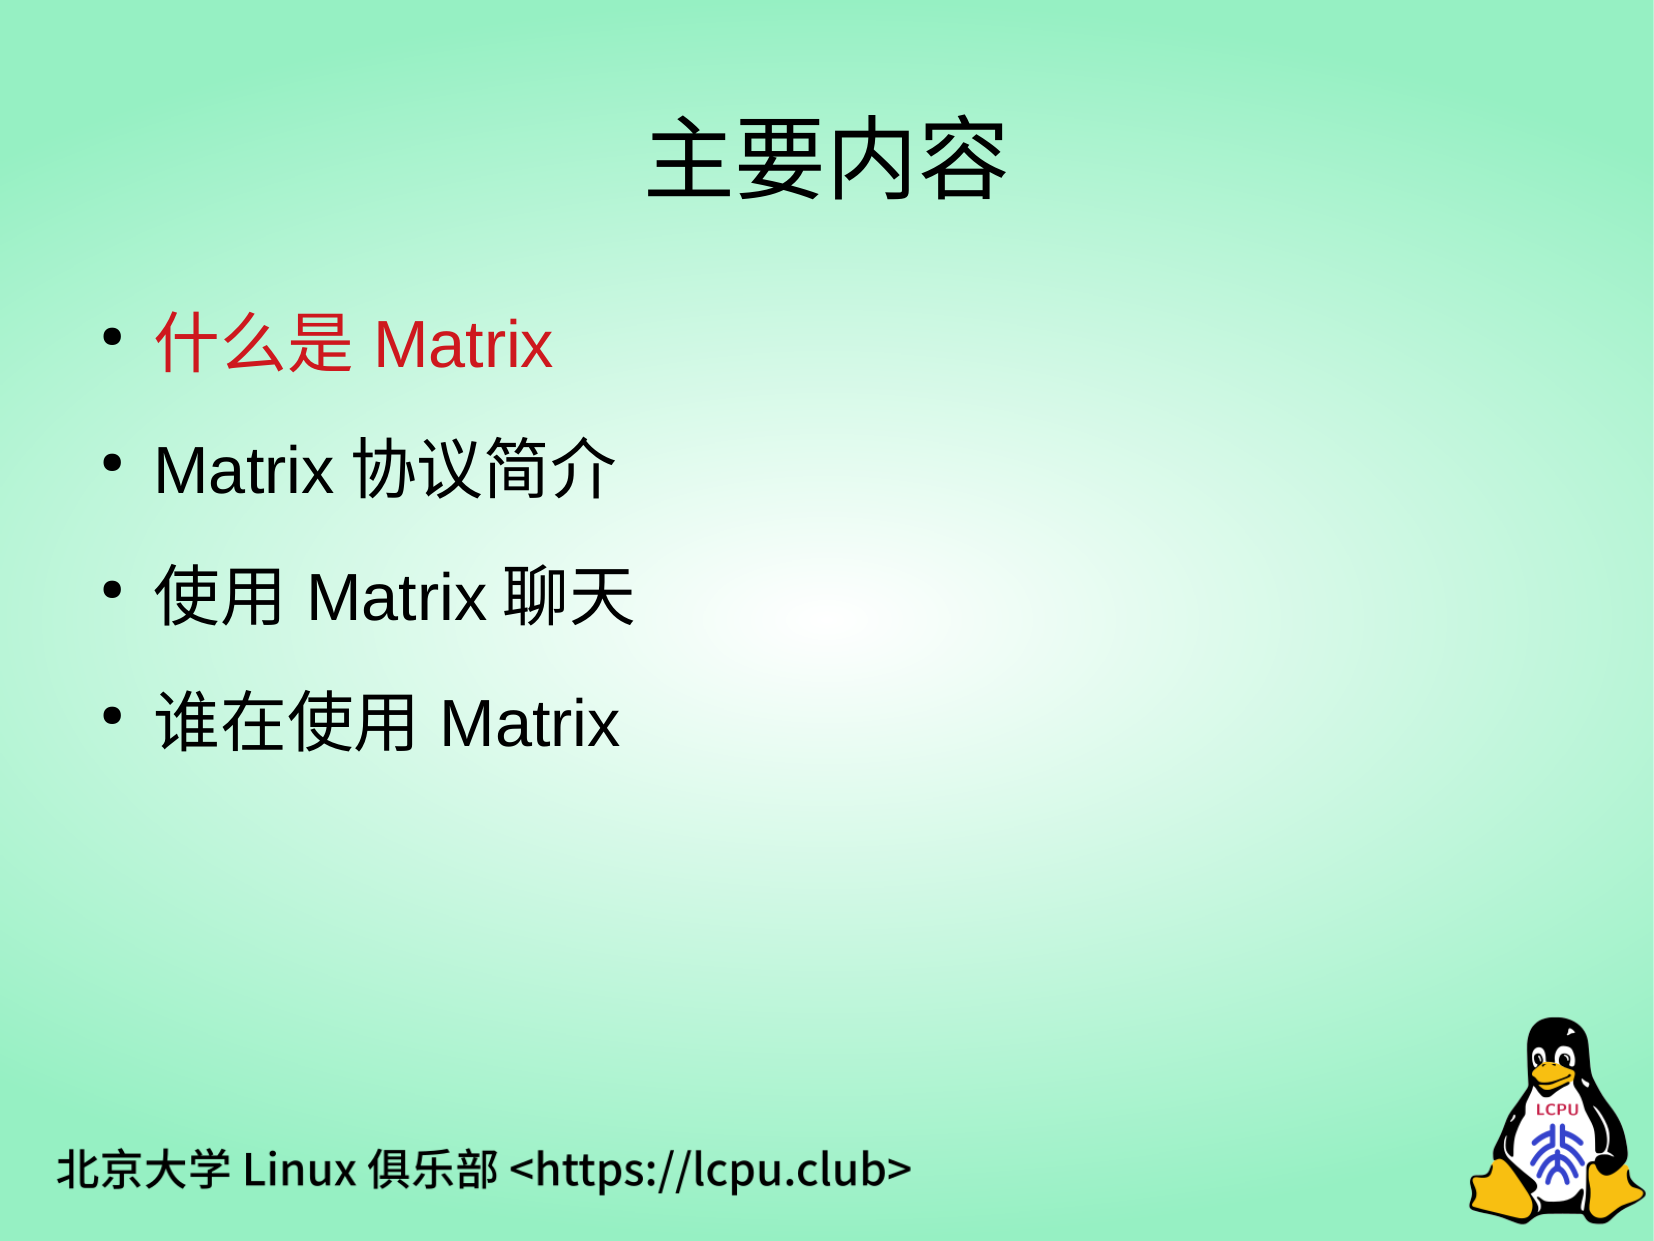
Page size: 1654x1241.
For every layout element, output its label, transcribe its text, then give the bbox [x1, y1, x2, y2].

list 什么是Matrix Matrix协议简介 使用Matrix聊天 谁在使用Matrix [82, 290, 1571, 1010]
title 主要内容 [82, 49, 1571, 257]
picture [0, 0, 1654, 1241]
